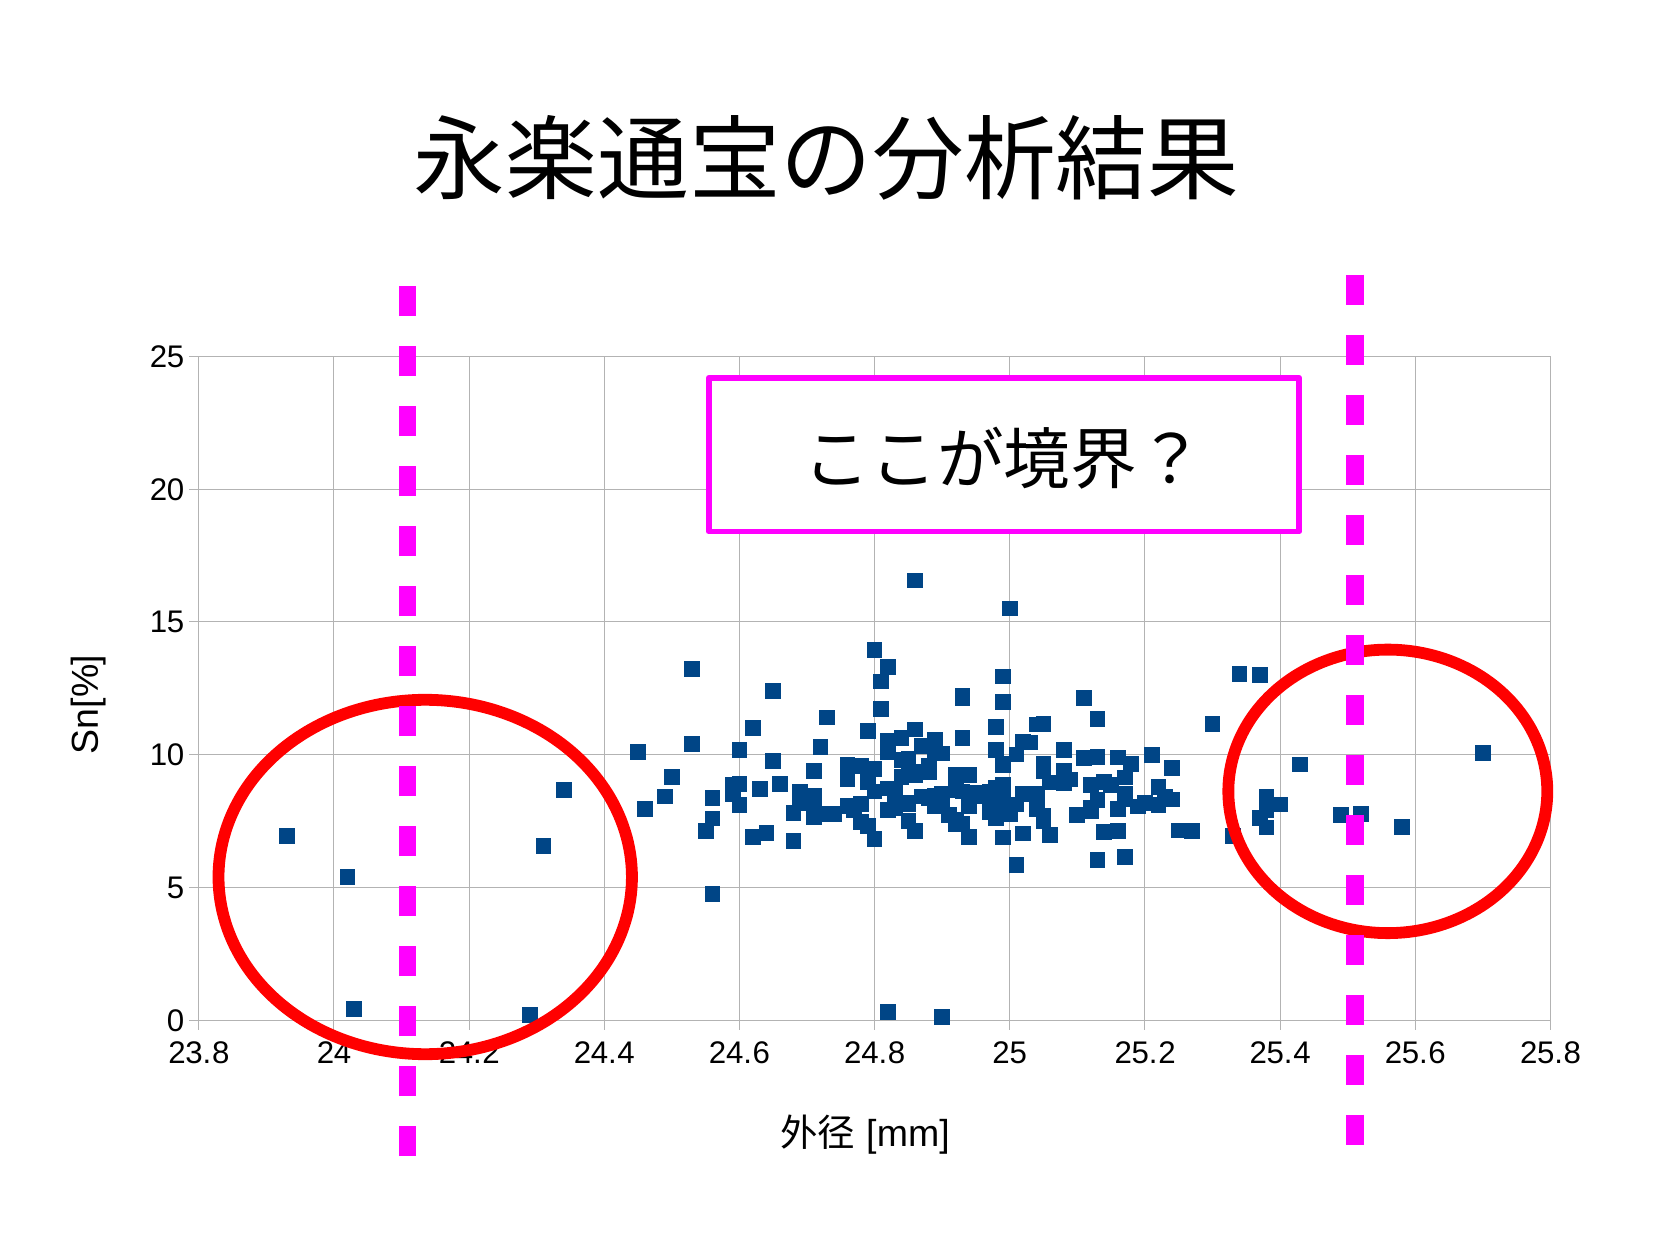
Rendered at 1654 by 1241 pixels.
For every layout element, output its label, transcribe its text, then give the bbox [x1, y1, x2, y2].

title 永楽通宝の分析結果 [82, 49, 1571, 249]
text_box ここが境界？ [708, 377, 1300, 532]
chart [5, 249, 1636, 1241]
